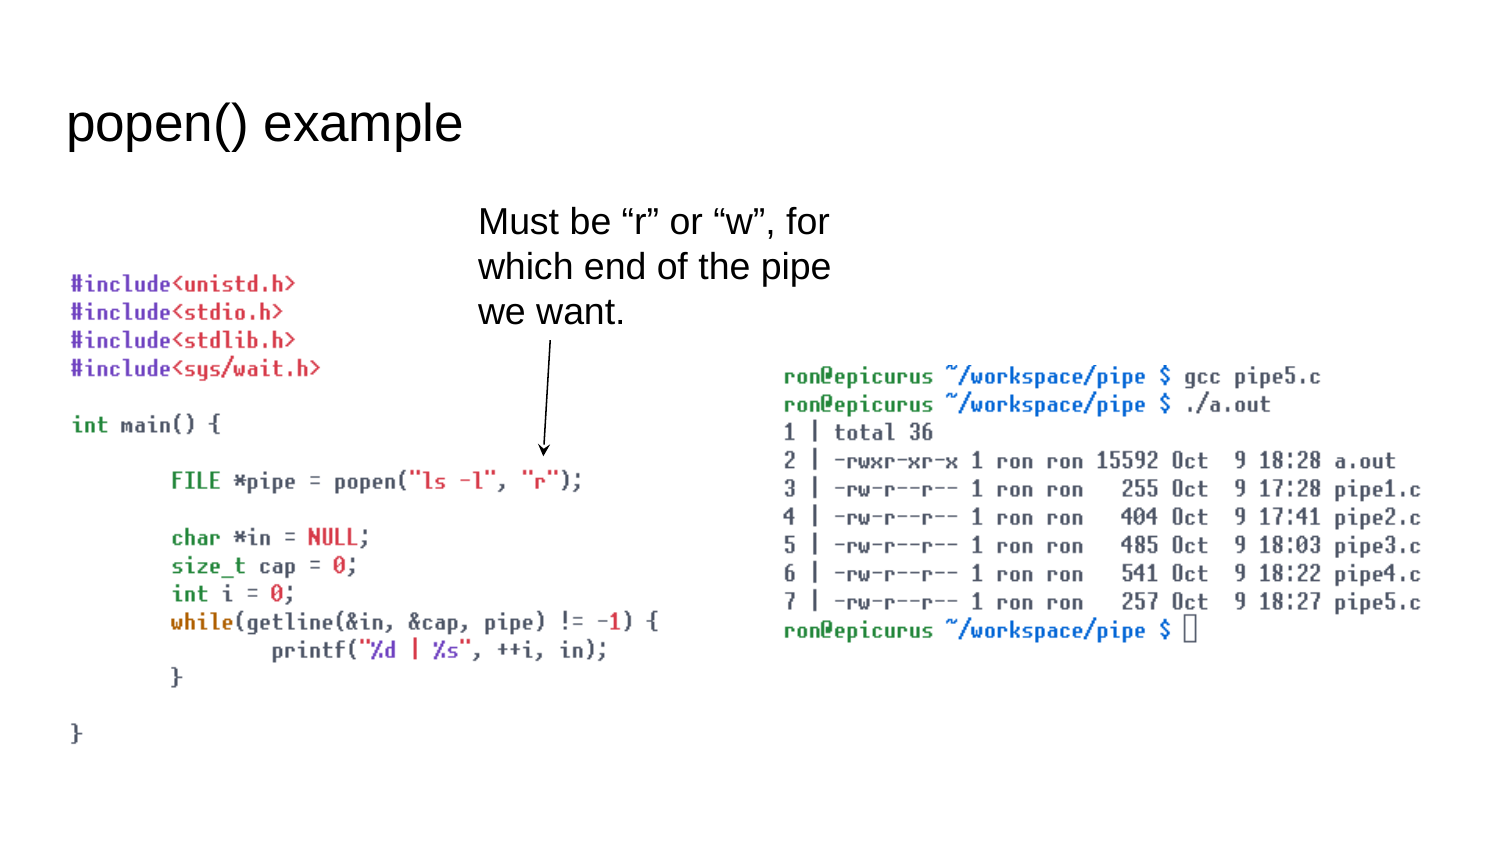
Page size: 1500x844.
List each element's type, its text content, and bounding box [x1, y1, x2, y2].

picture [588, 261, 599, 267]
picture [481, 259, 490, 276]
picture [493, 259, 502, 276]
title popen() example [51, 72, 1449, 167]
text_box Must be “r” or “w”, for which end of the pipe we want. [463, 182, 862, 245]
picture [661, 261, 672, 277]
picture [630, 261, 640, 277]
picture [59, 259, 732, 766]
picture [776, 365, 1449, 660]
